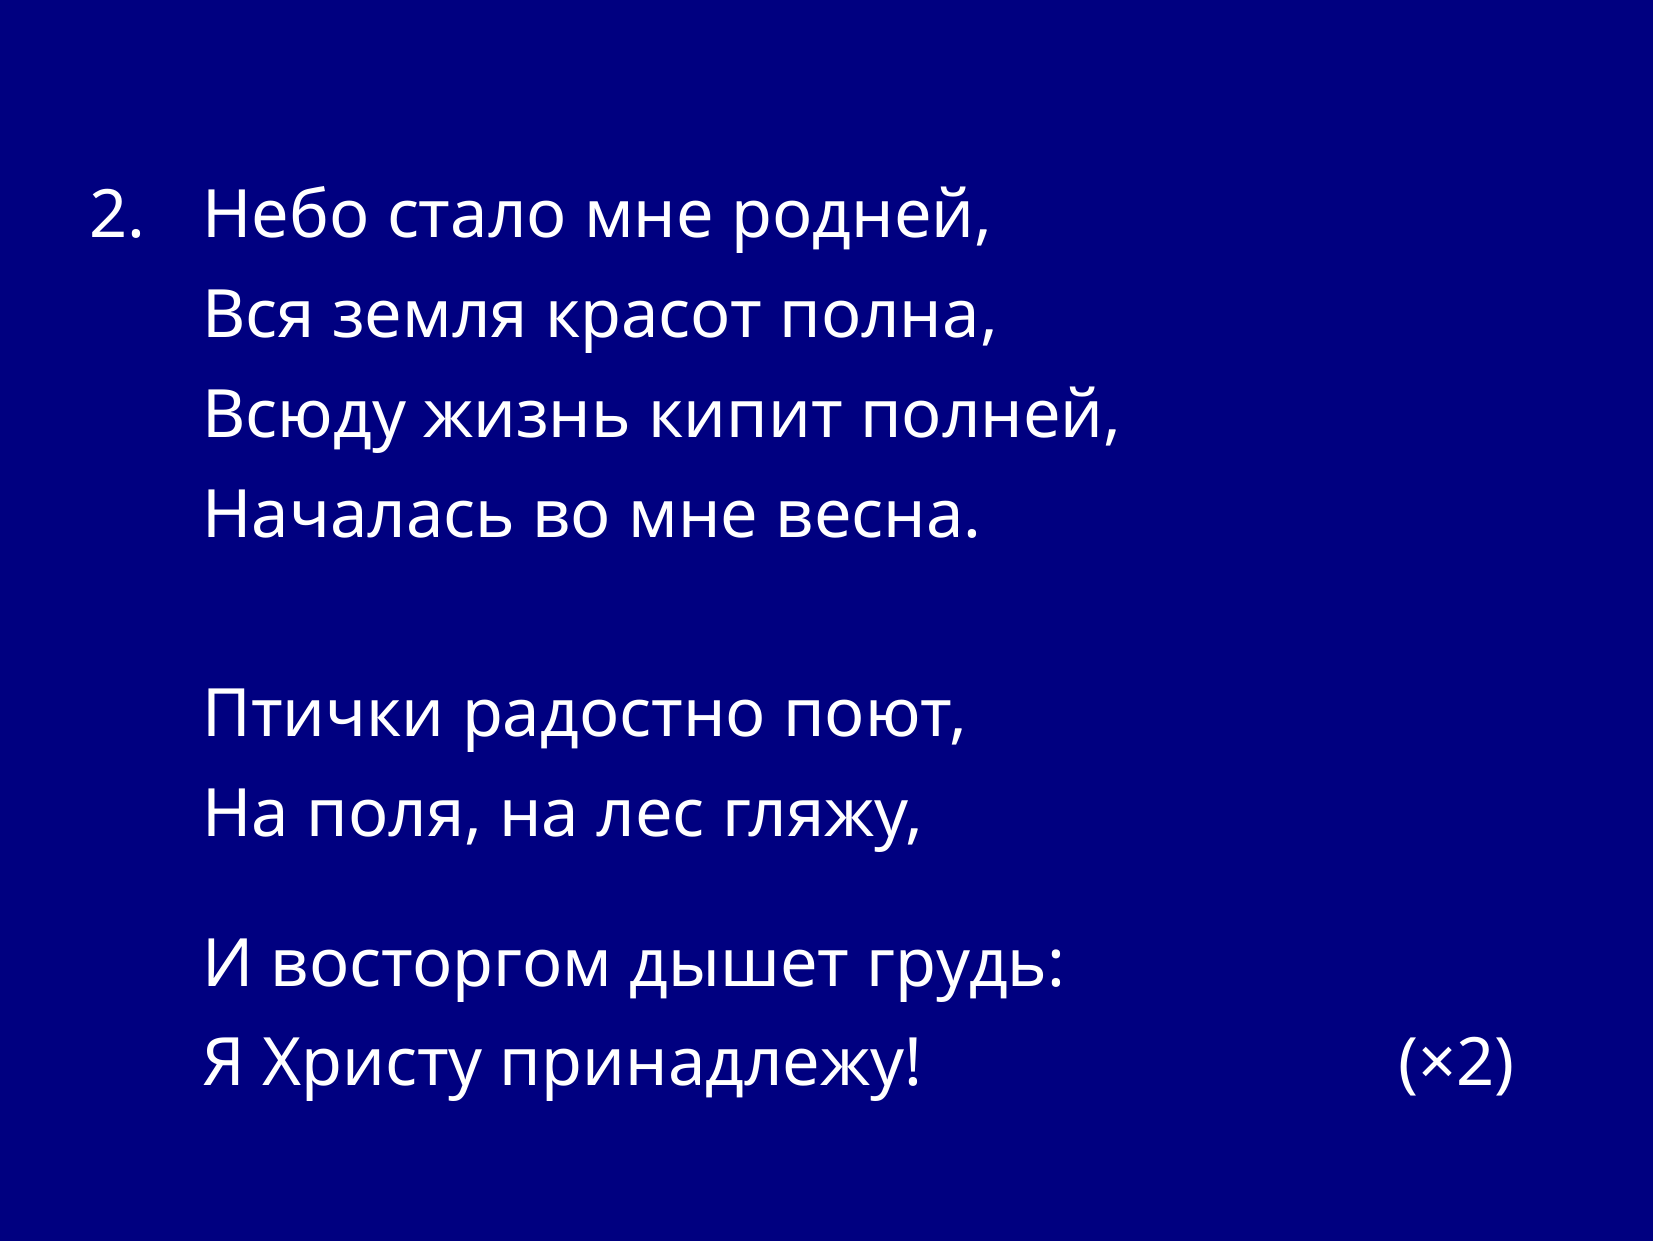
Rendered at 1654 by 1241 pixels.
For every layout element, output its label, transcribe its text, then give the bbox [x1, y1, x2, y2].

text_box 2. Небо стало мне родней, Вся земля красот полна, Всюду жизнь кипит полней, Началась во мне весна. Птички радостно поют, На поля, на лес гляжу, И восторгом дышет грудь: Я Христу принадлежу! (×2) [75, 150, 1576, 1163]
